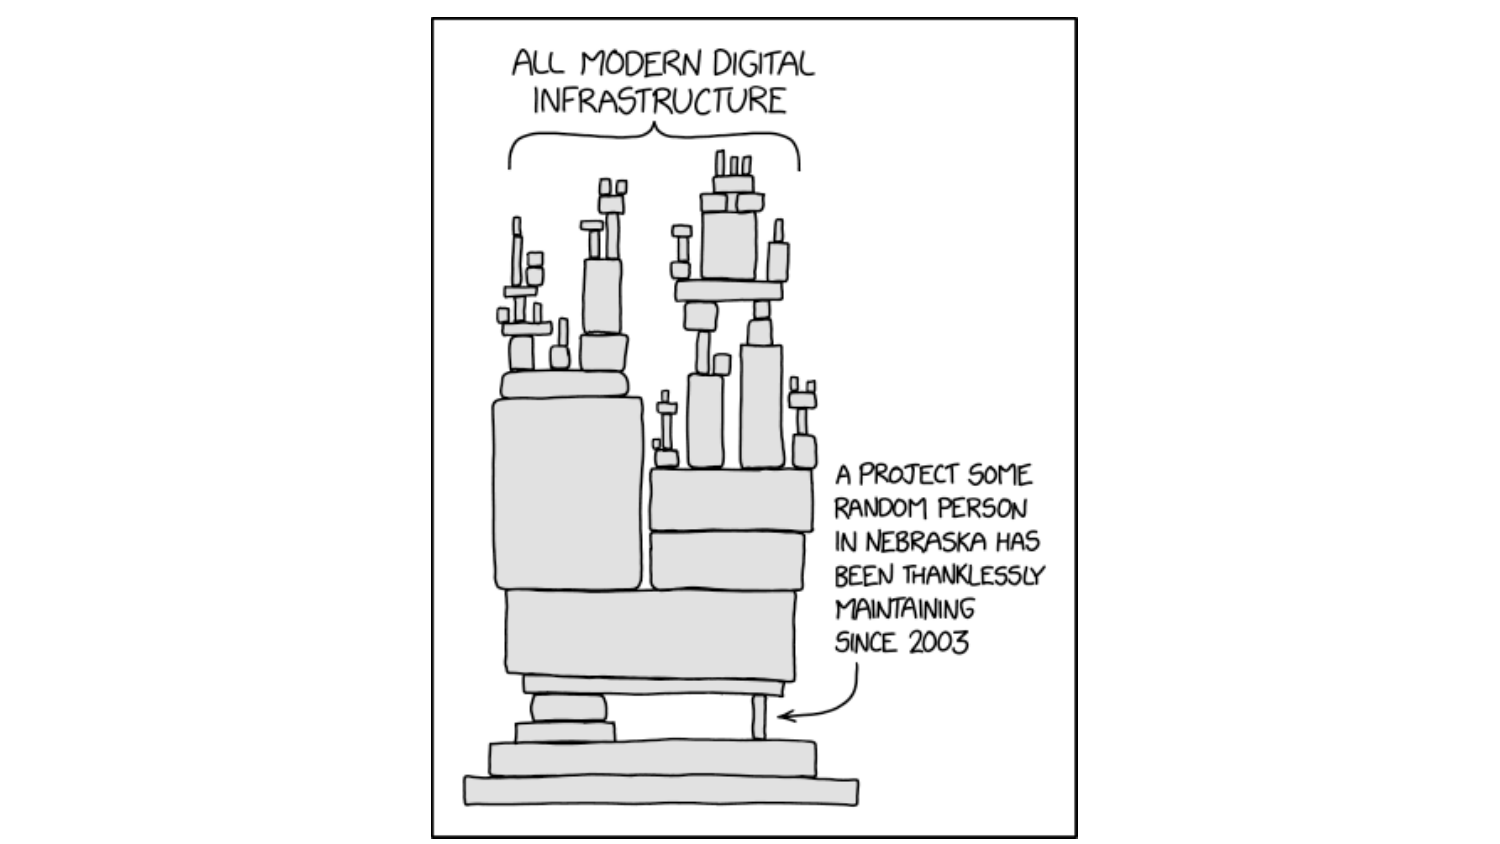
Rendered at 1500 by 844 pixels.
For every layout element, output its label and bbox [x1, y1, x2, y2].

picture [431, 17, 1078, 839]
